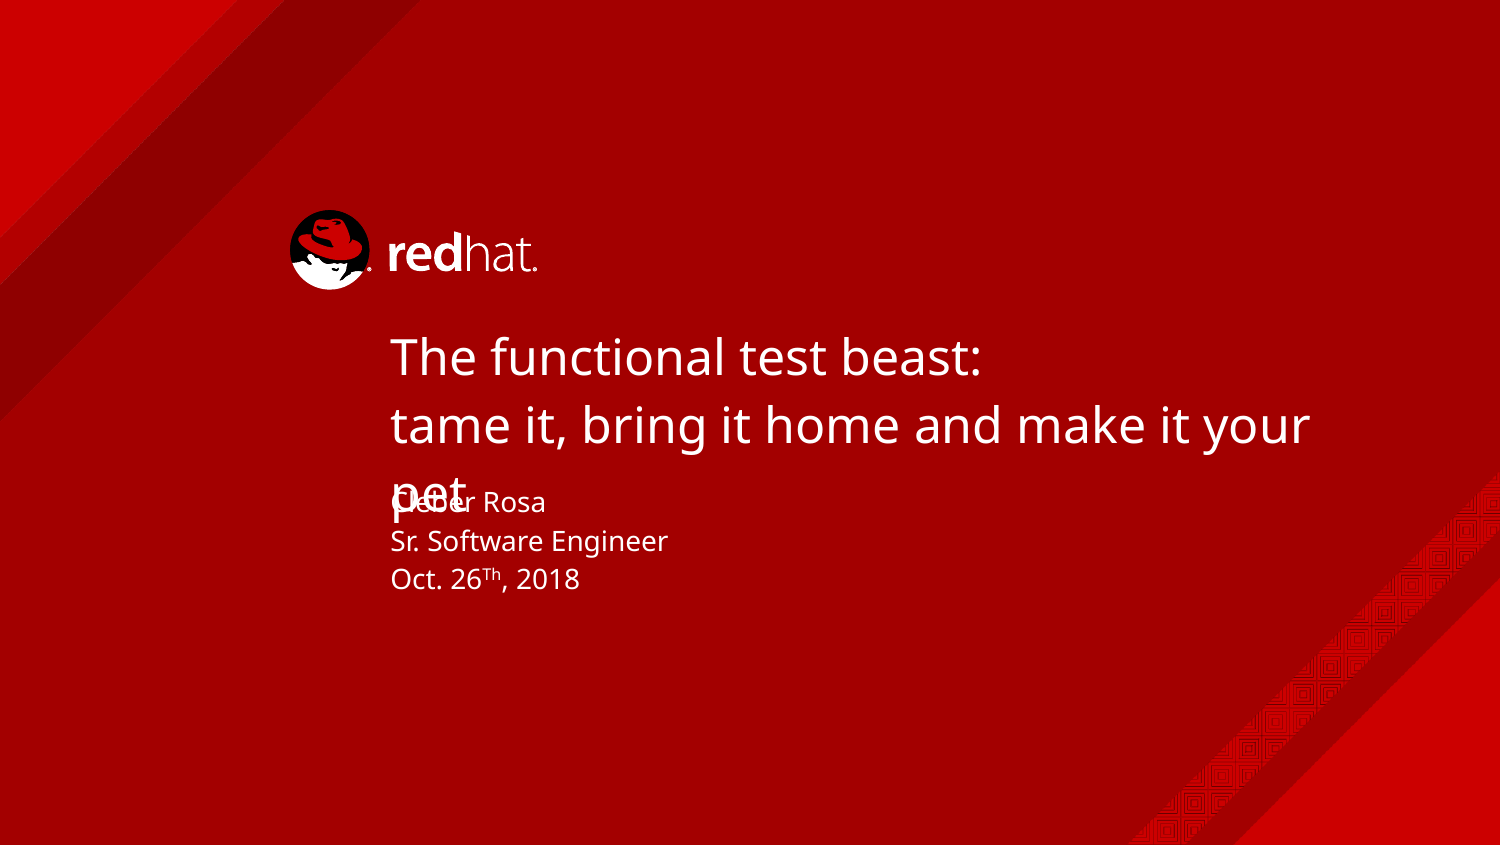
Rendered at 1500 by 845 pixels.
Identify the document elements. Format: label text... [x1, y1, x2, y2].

list Cleber Rosa Sr. Software Engineer Oct. 26Th, 2018 [390, 482, 1351, 748]
picture [0, 0, 1500, 845]
title The functional test beast: tame it, bring it home and make it your pet [390, 321, 1351, 463]
